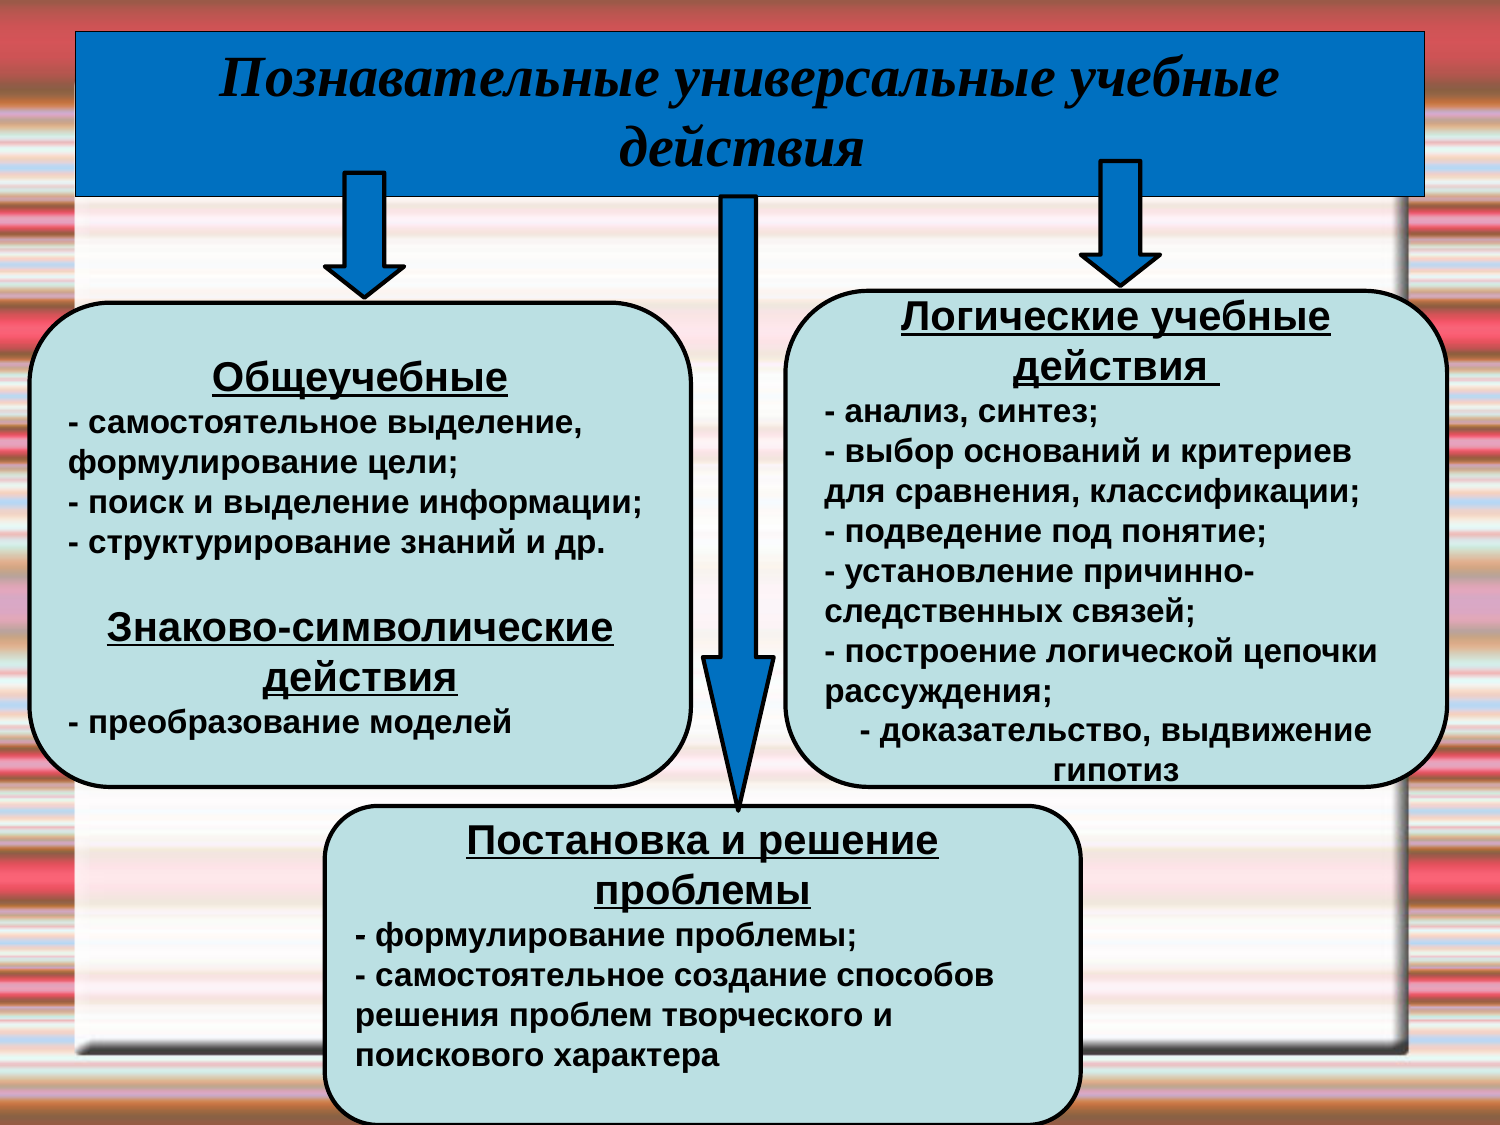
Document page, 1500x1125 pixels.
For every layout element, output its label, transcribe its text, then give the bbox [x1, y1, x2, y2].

text_box [324, 172, 405, 298]
text_box [1080, 160, 1161, 286]
text_box Логические учебные действия - анализ, синтез; - выбор оснований и критериев для сравнения, классификации; - подведение под понятие; - установление причинно-следственных связей; - построение логической цепочки рассуждения; - доказательство, выдвижение гипотиз [785, 290, 1448, 787]
picture [0, 0, 1500, 1125]
text_box [702, 196, 774, 811]
text_box Постановка и решение проблемы - формулирование проблемы; - самостоятельное создание способов решения проблем творческого и поискового характера [324, 805, 1081, 1125]
title Познавательные универсальные учебные действия [75, 31, 1425, 197]
text_box Общеучебные - самостоятельное выделение, формулирование цели; - поиск и выделение информации; - структурирование знаний и др. Знаково-символические действия - преобразование моделей [29, 302, 691, 787]
